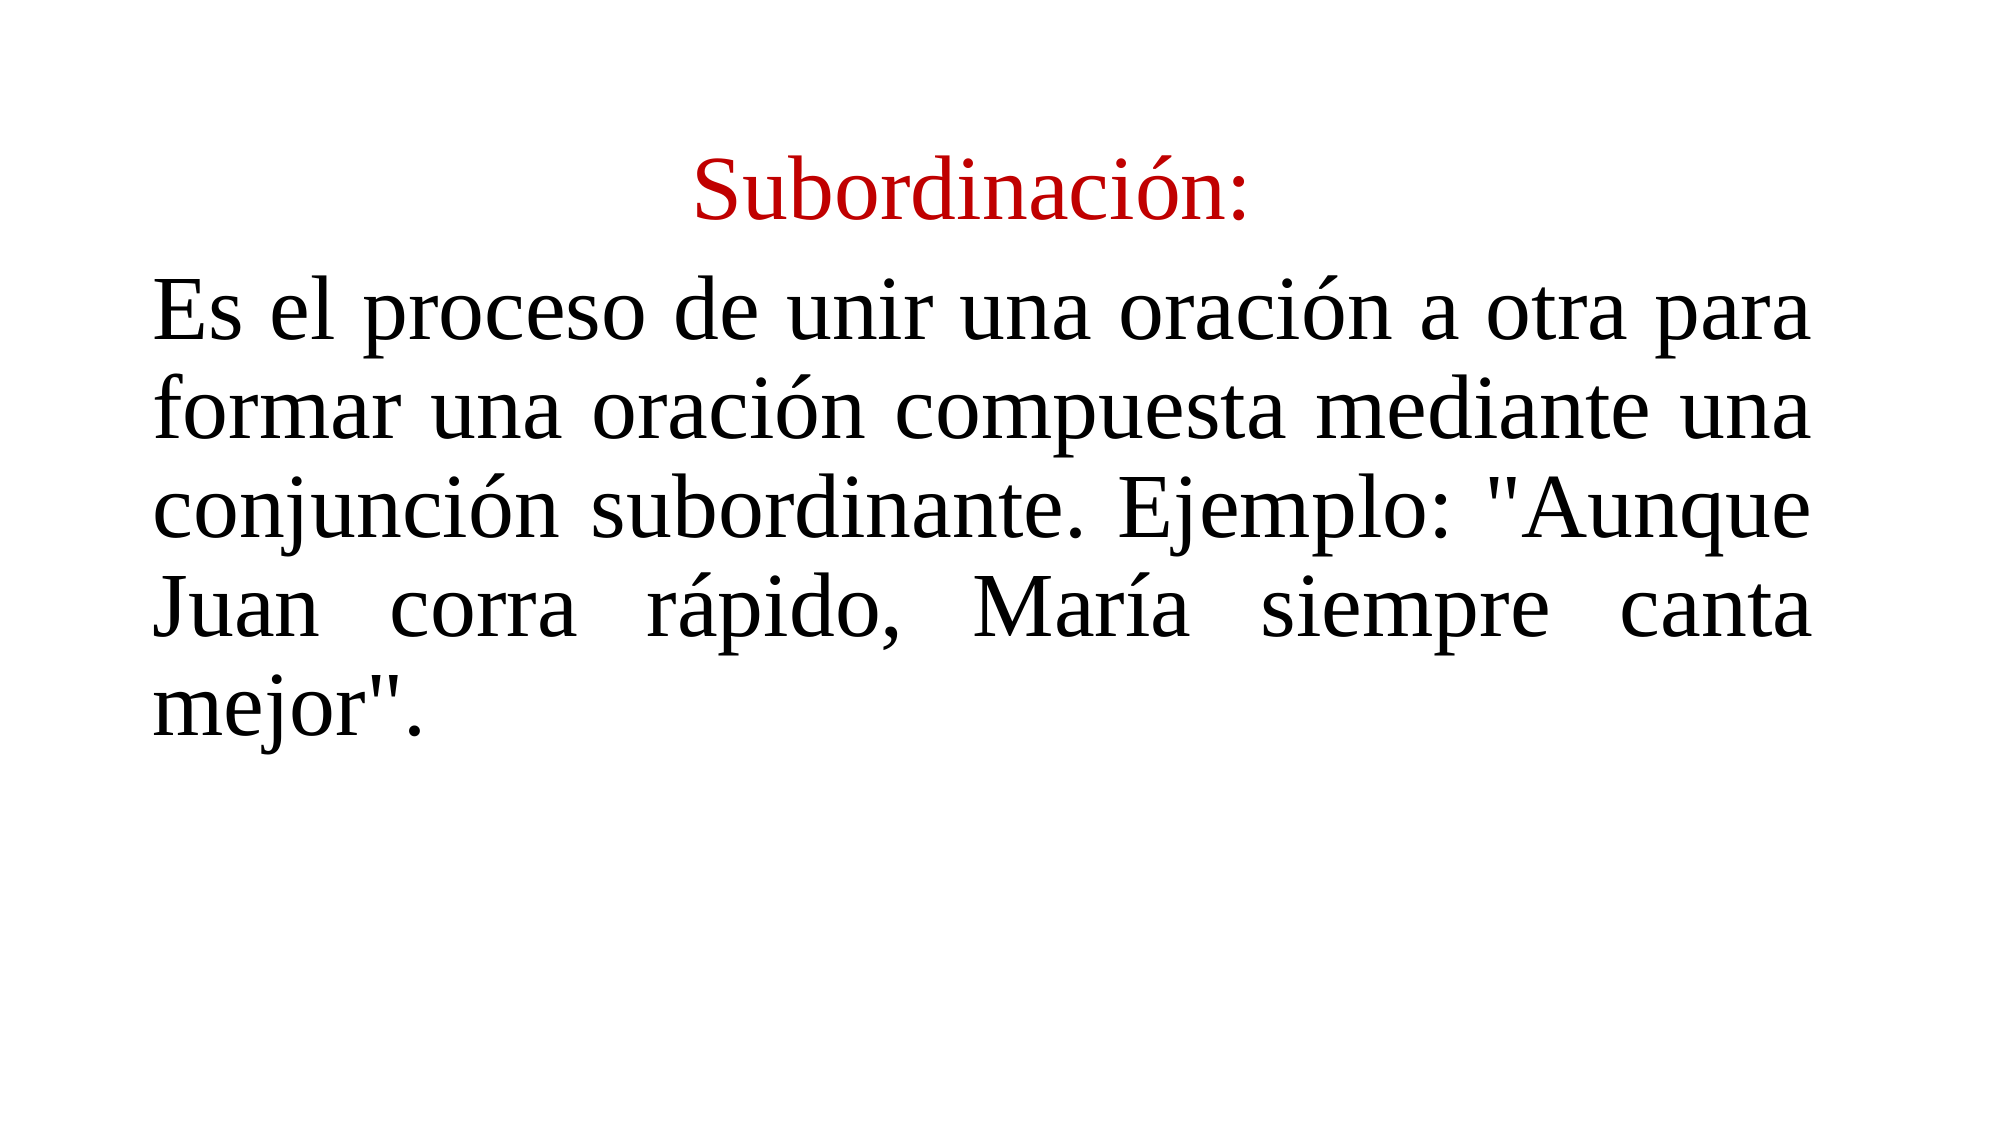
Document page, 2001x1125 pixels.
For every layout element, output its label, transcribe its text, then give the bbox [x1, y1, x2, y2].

list Subordinación: Es el proceso de unir una oración a otra para formar una oración compuesta mediante una conjunción subordinante. Ejemplo: "Aunque Juan corra rápido, María siempre canta mejor". [137, 132, 1863, 1014]
